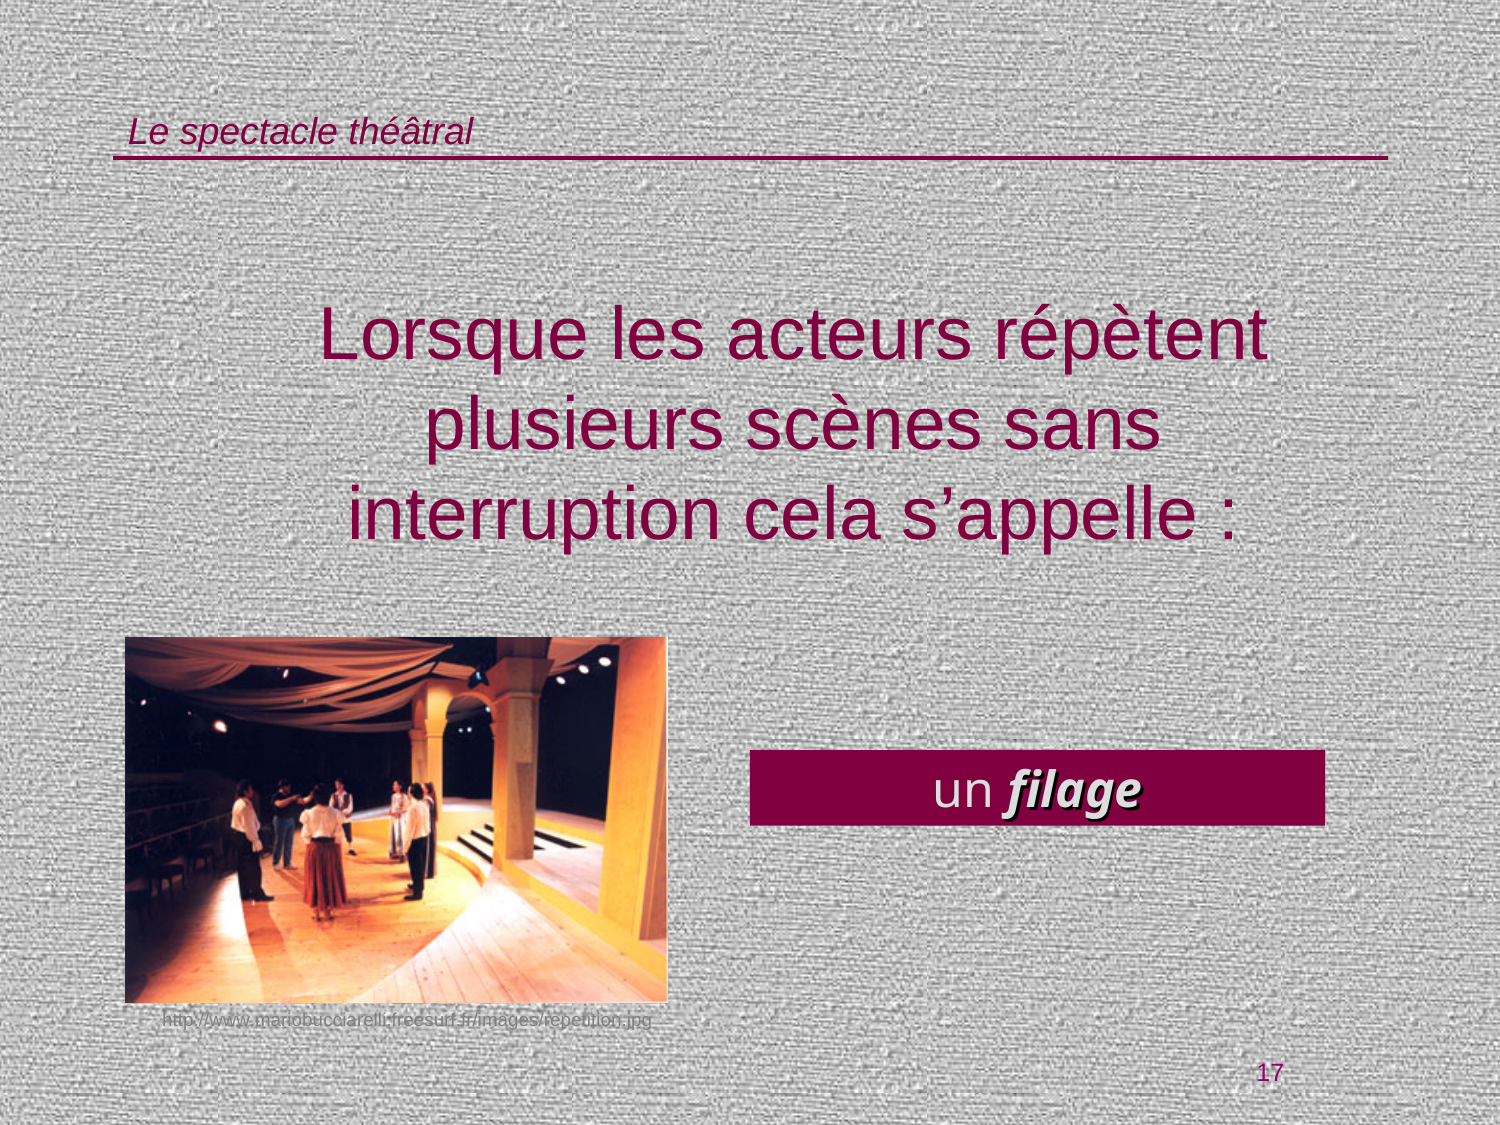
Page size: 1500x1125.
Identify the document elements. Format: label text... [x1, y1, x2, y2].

picture [0, 0, 1500, 1125]
text_box un filage [749, 750, 1326, 826]
text_box http://www.mariobucciarelli.freesurf.fr/images/repetition.jpg [147, 999, 675, 1038]
text_box Lorsque les acteurs répètent plusieurs scènes sans interruption cela s’appelle : [249, 277, 1338, 563]
